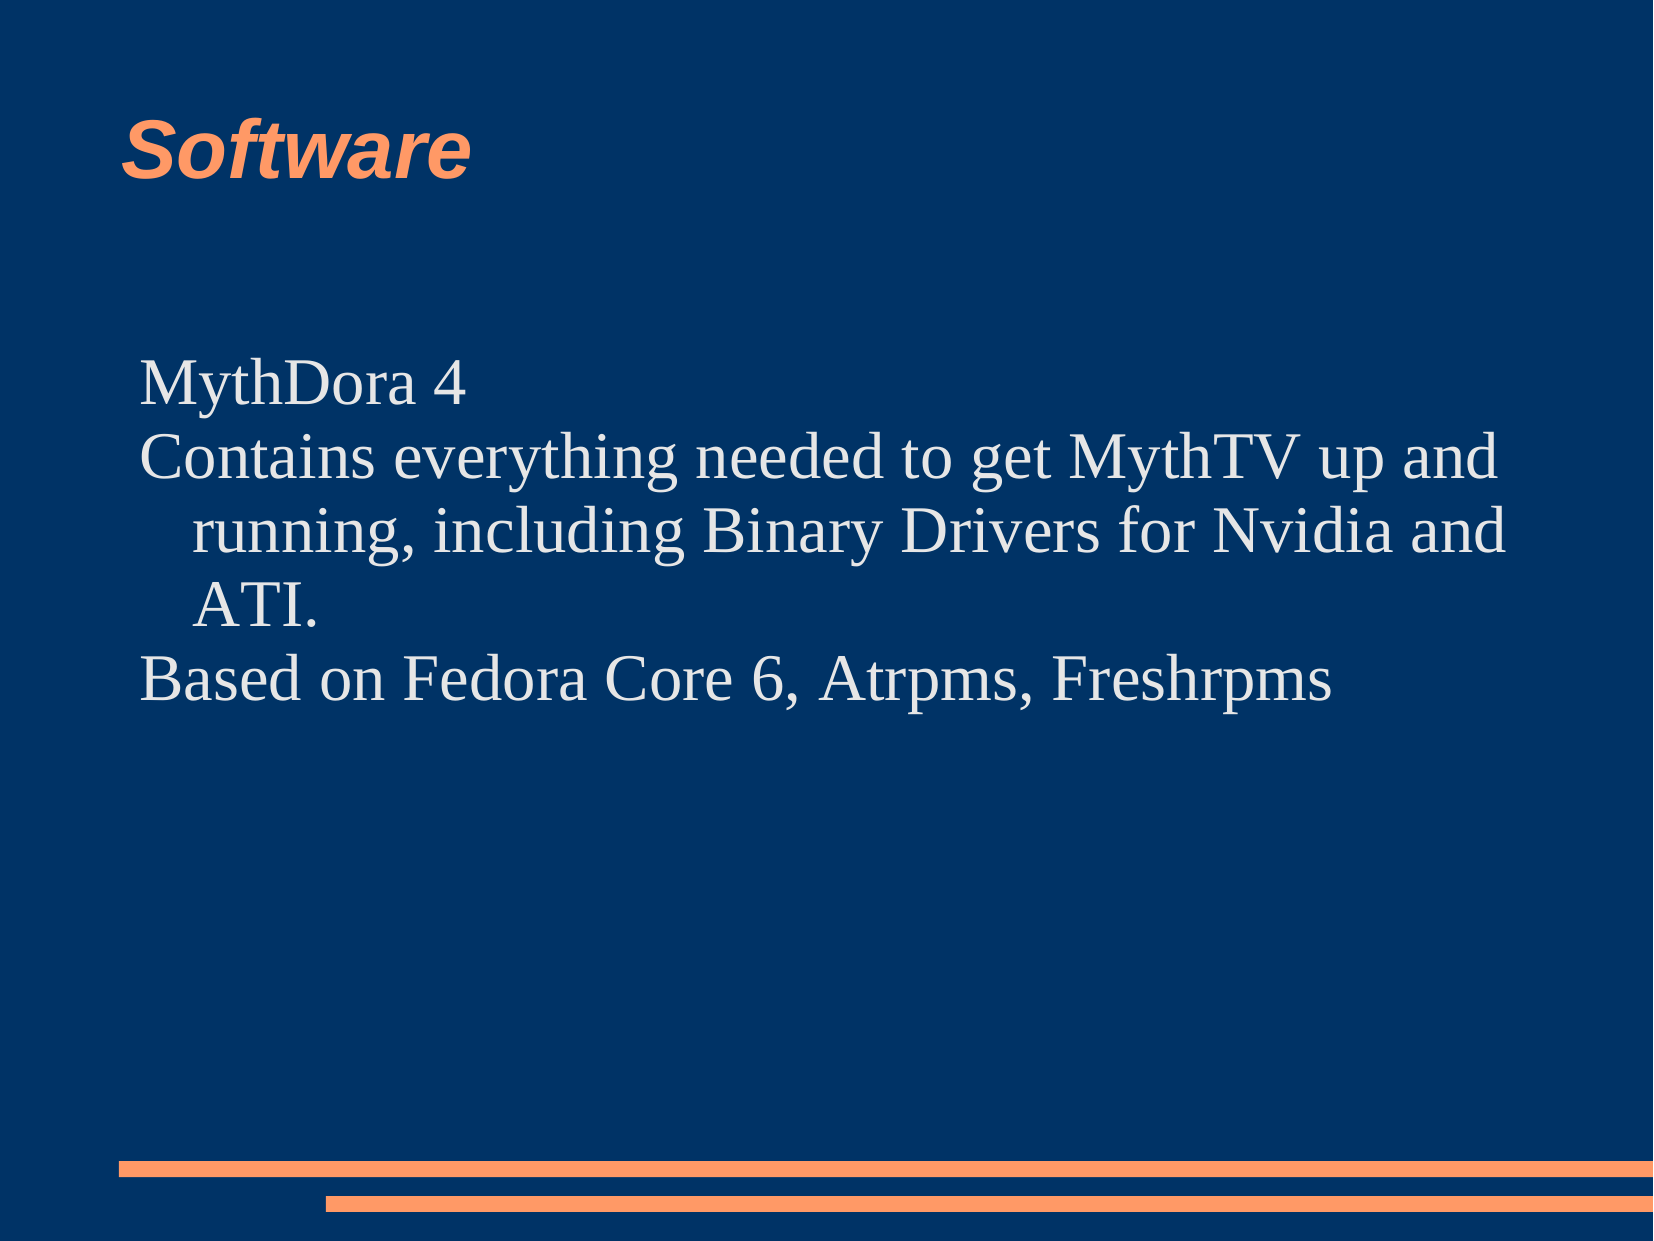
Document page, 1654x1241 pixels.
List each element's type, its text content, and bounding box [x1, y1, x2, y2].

list MythDora 4 Contains everything needed to get MythTV up and running, including Binary Drivers for Nvidia and ATI. Based on Fedora Core 6, Atrpms, Freshrpms [121, 344, 1538, 1127]
title Software [121, 46, 1534, 254]
